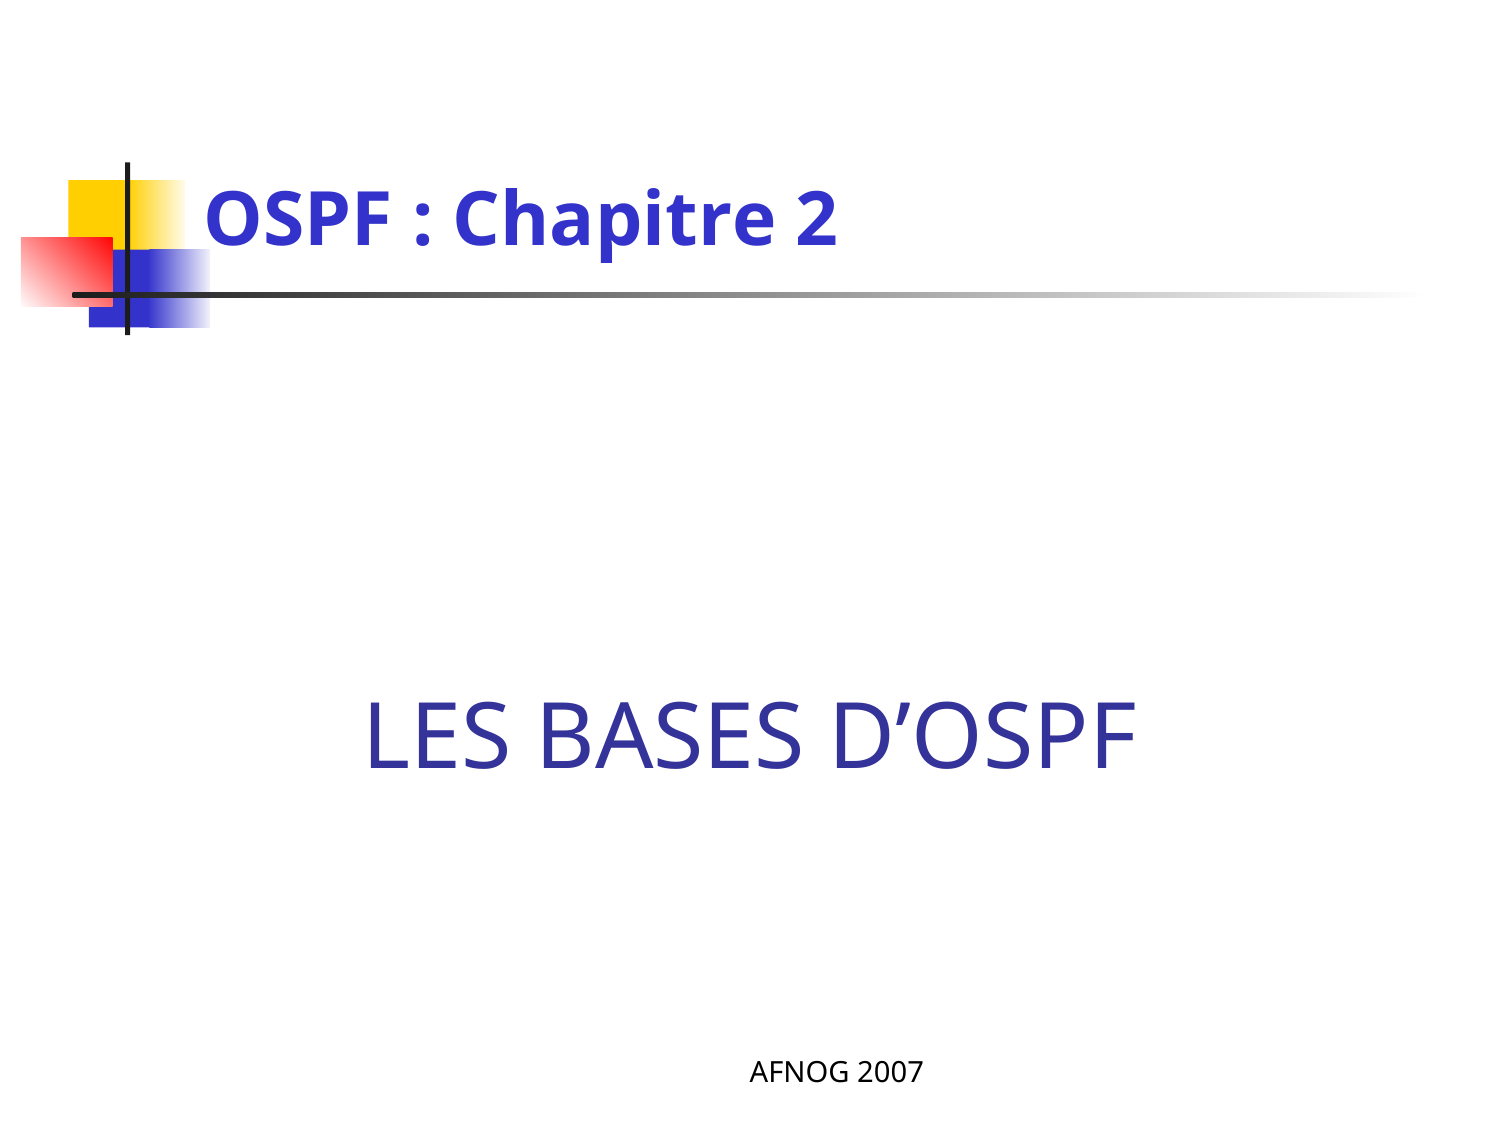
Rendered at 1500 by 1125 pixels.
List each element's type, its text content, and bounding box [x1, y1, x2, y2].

title OSPF : Chapitre 2 [188, 35, 1468, 276]
list LES BASES D’OSPF [112, 349, 1388, 1043]
